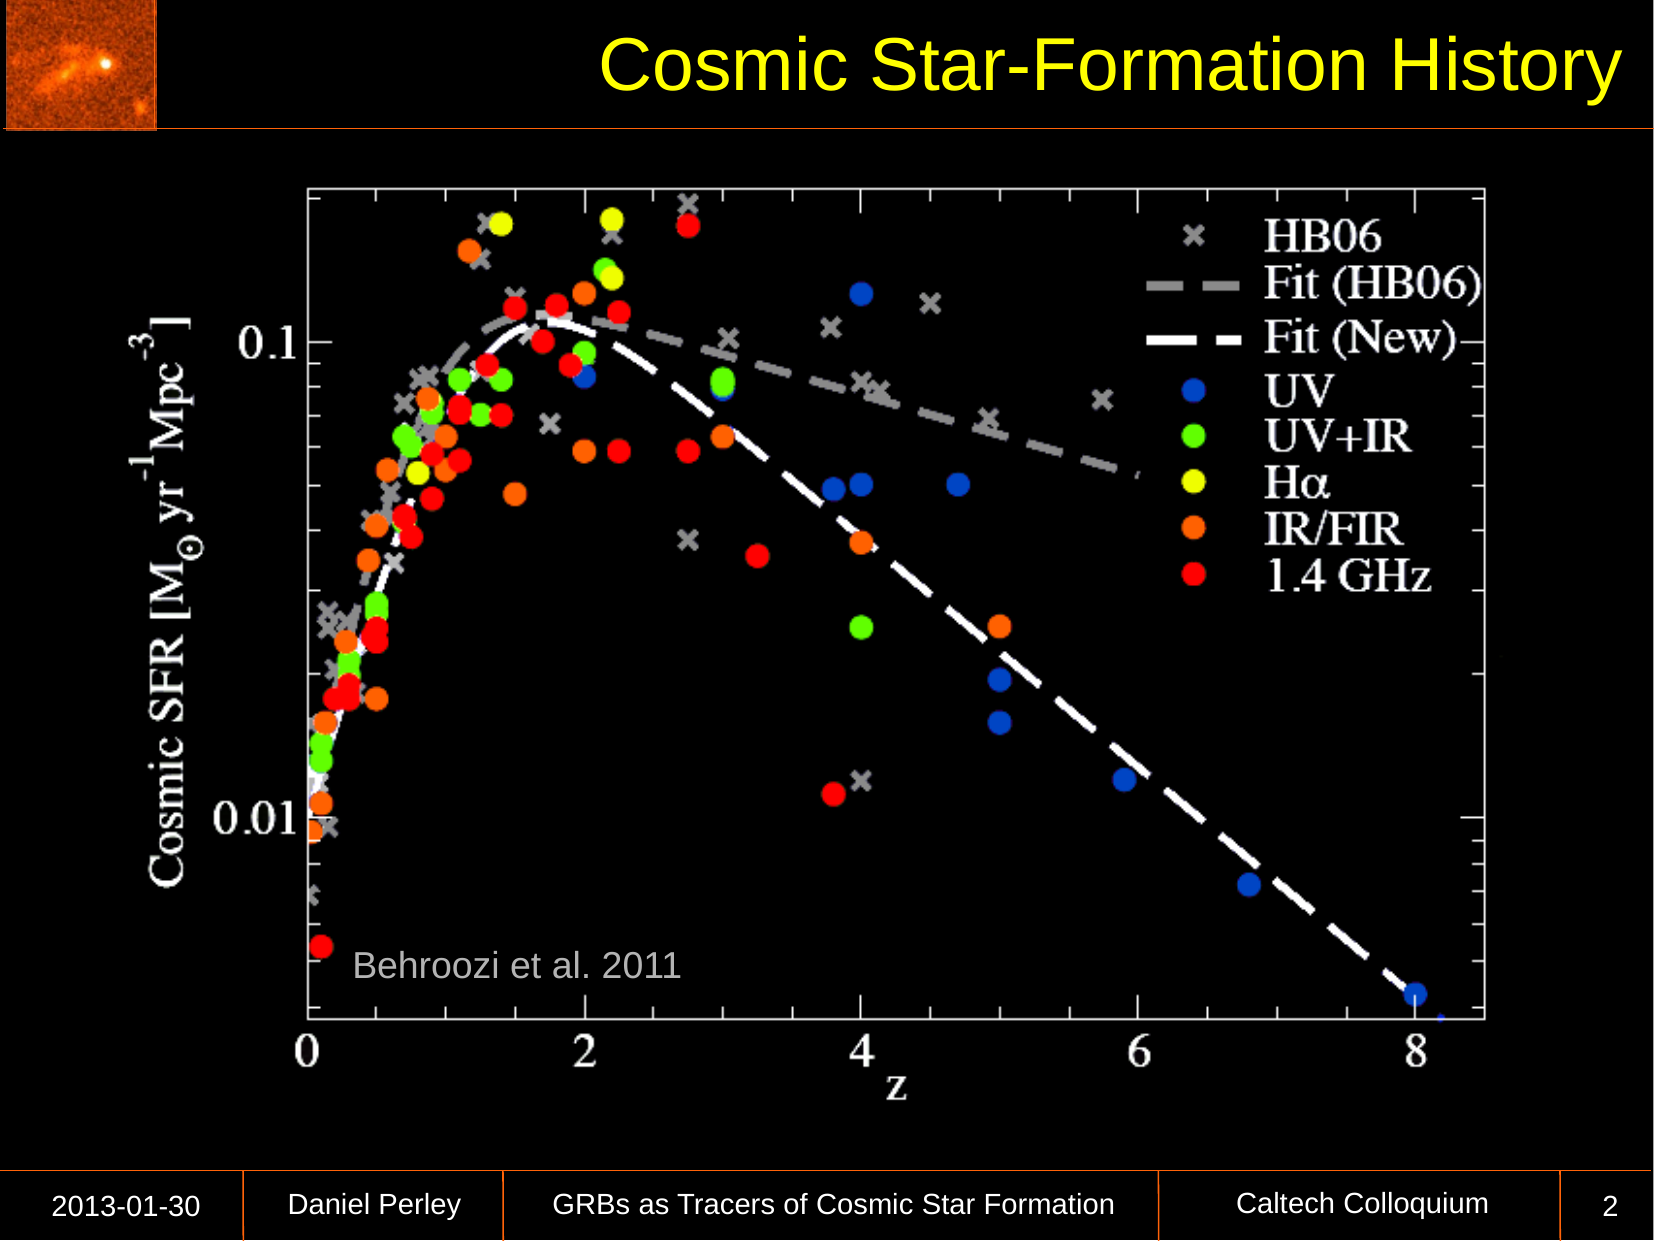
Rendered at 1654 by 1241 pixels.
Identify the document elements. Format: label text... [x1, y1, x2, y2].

picture [7, 0, 154, 128]
picture [100, 167, 1521, 1106]
title Cosmic Star-Formation History [337, 21, 1624, 108]
text_box Behroozi et al. 2011 [337, 937, 751, 1051]
